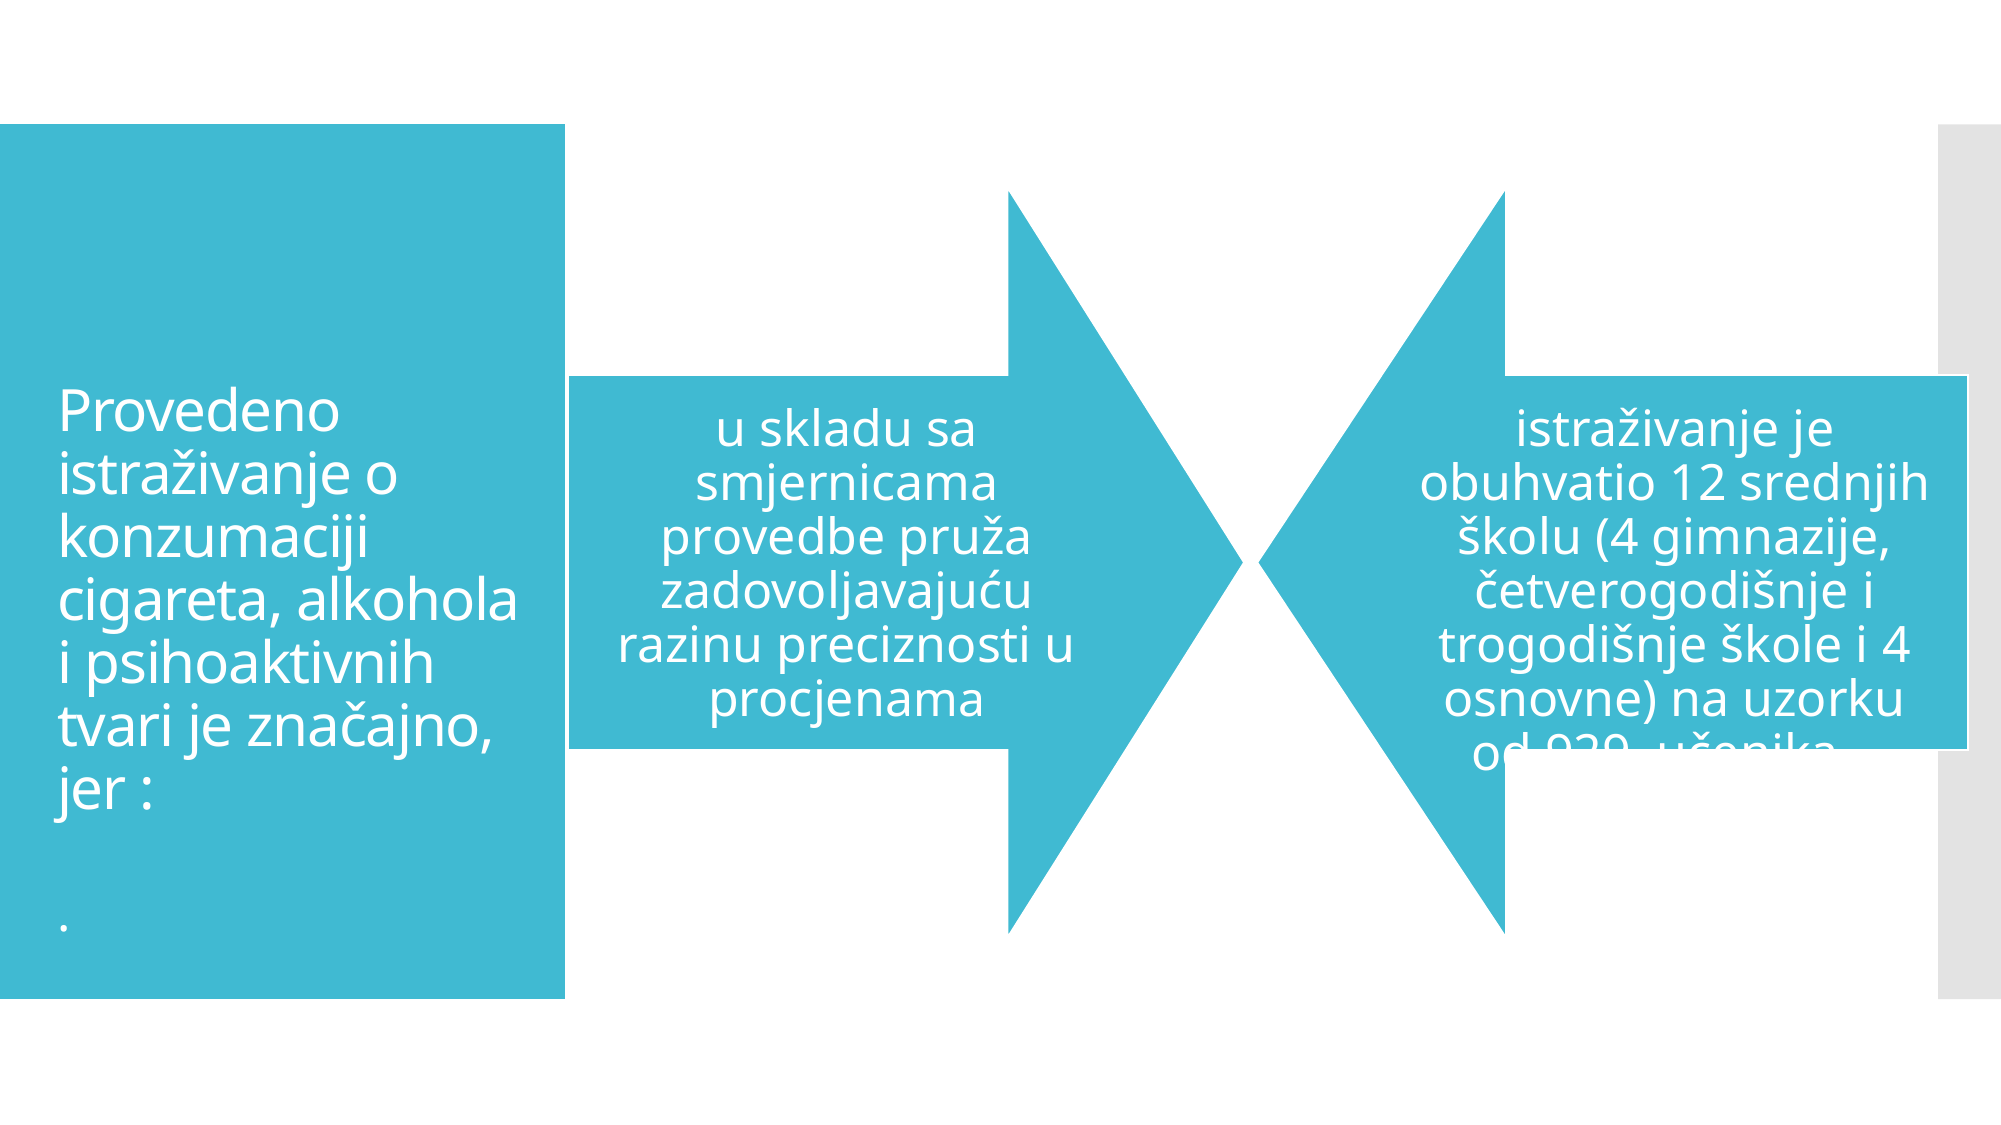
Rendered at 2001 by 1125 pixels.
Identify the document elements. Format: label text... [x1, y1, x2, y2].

text_box istraživanje je obuhvatio 12 srednjih školu (4 gimnazije, četverogodišnje i trogodišnje škole i 4 osnovne) na uzorku od 929 učenika. [1257, 187, 1968, 938]
list . [41, 873, 507, 955]
title Provedeno istraživanje o konzumaciji cigareta, alkohola i psihoaktivnih tvari je značajno, jer : [41, 187, 542, 830]
text_box u skladu sa smjernicama provedbe pruža zadovoljavajuću razinu preciznosti u procjenama [568, 187, 1245, 938]
